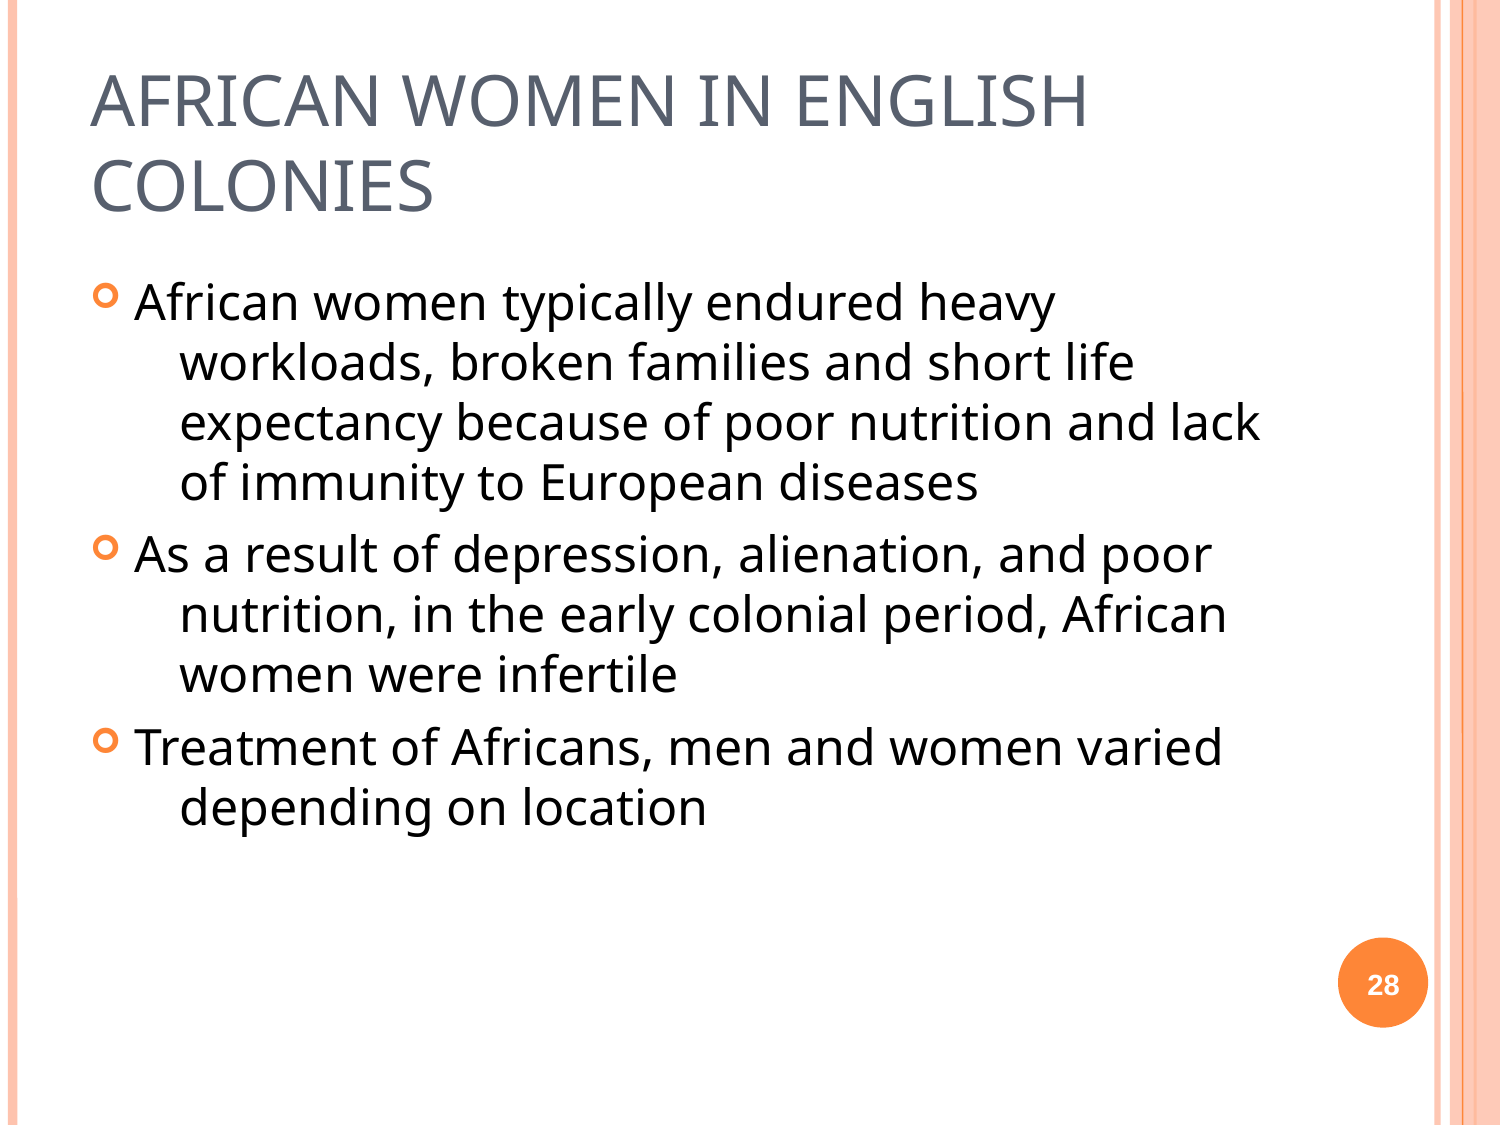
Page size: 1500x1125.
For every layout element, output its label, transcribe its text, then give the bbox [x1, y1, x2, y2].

text_box [1333, 940, 1434, 1027]
title African Women in English Colonies [75, 45, 1300, 233]
list African women typically endured heavy workloads, broken families and short life expectancy because of poor nutrition and lack of immunity to European diseases As a result of depression, alienation, and poor nutrition, in the early colonial period, African women were infertile Treatment of Africans, men and women varied depending on location [75, 262, 1300, 1062]
